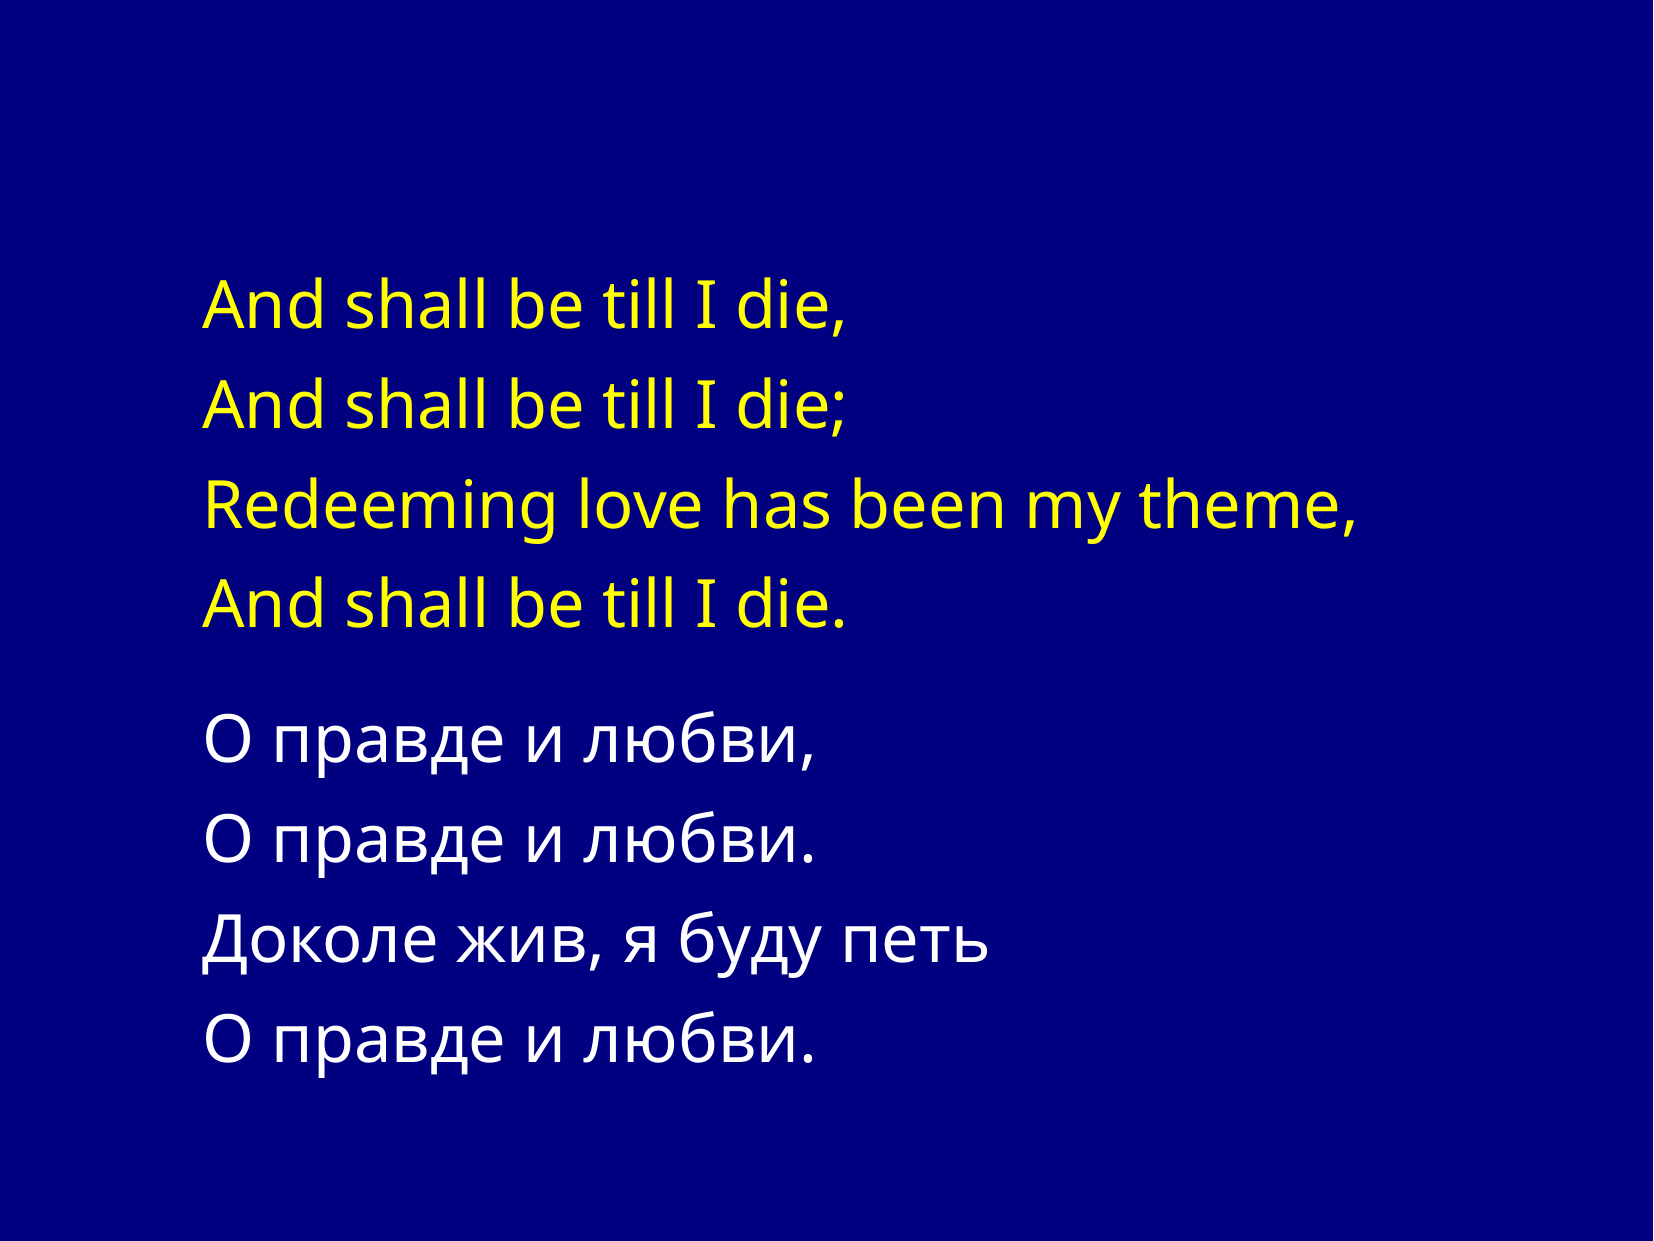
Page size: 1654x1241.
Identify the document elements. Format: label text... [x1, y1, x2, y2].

text_box And shall be till I die, And shall be till I die; Redeeming love has been my theme, And shall be till I die. [75, 150, 1653, 638]
text_box О правде и любви, О правде и любви. Доколе жив, я буду петь О правде и любви. [75, 675, 1576, 1163]
